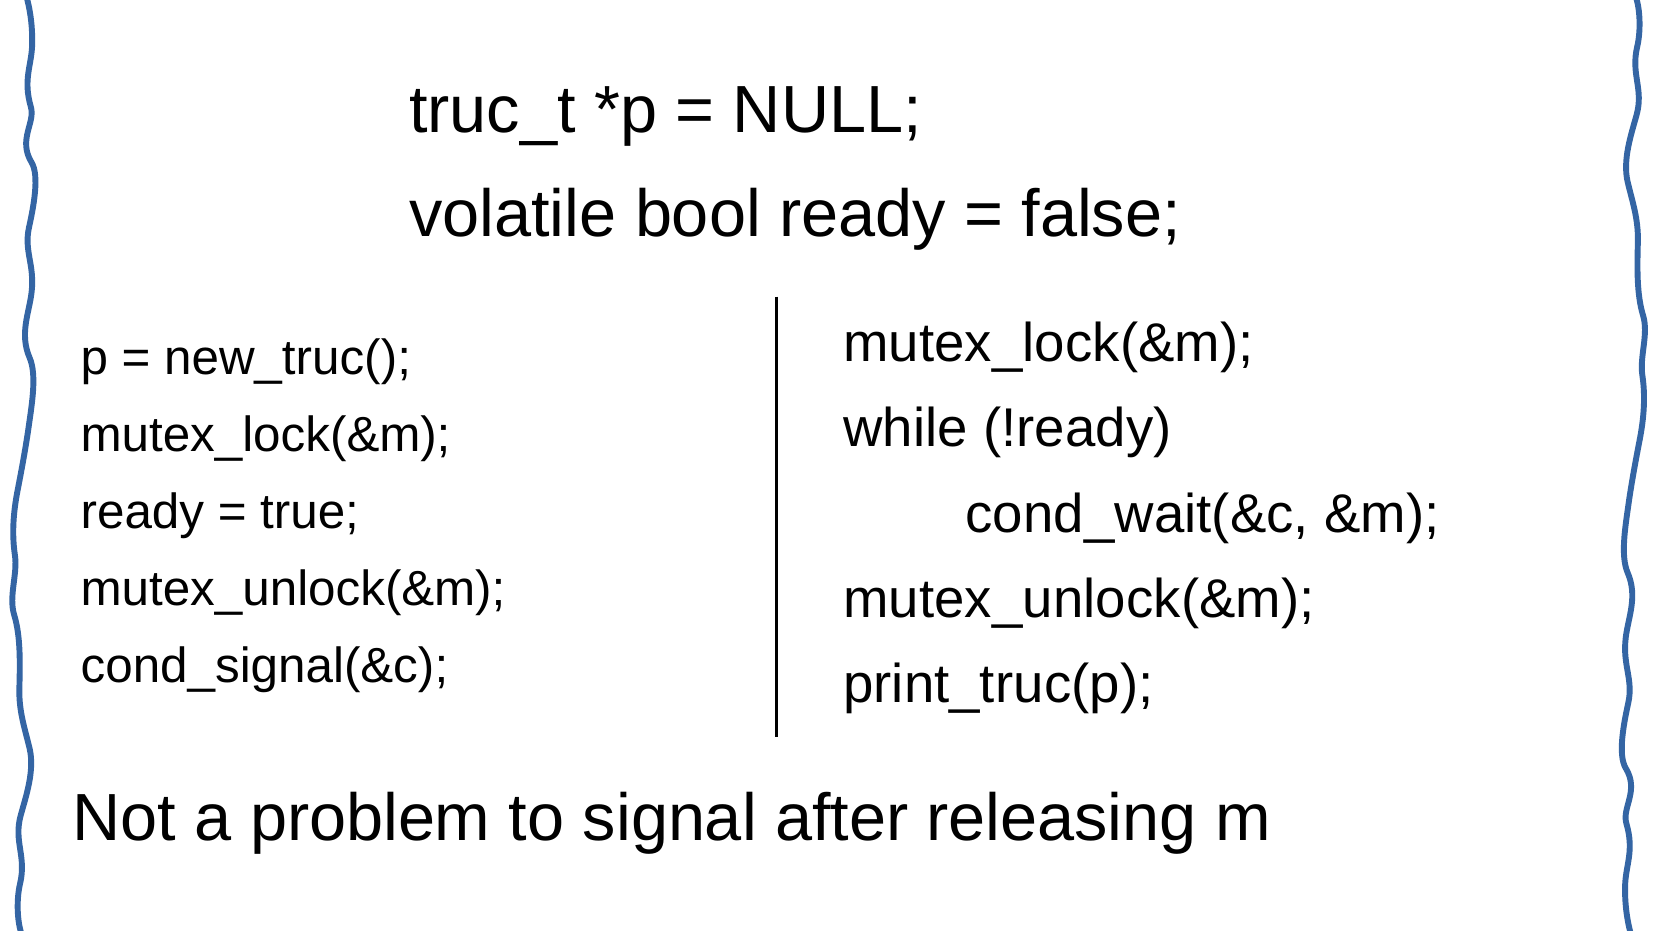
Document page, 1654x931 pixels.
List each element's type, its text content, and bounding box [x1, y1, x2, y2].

list p = new_truc(); mutex_lock(&m); ready = true; mutex_unlock(&m); cond_signal(&c); [80, 176, 807, 772]
list Not a problem to signal after releasing m [72, 780, 1579, 882]
list mutex_lock(&m); while (!ready) cond_wait(&c, &m); mutex_unlock(&m); print_truc(p); [843, 312, 1576, 719]
list truc_t *p = NULL; volatile bool ready = false; [409, 71, 1346, 319]
